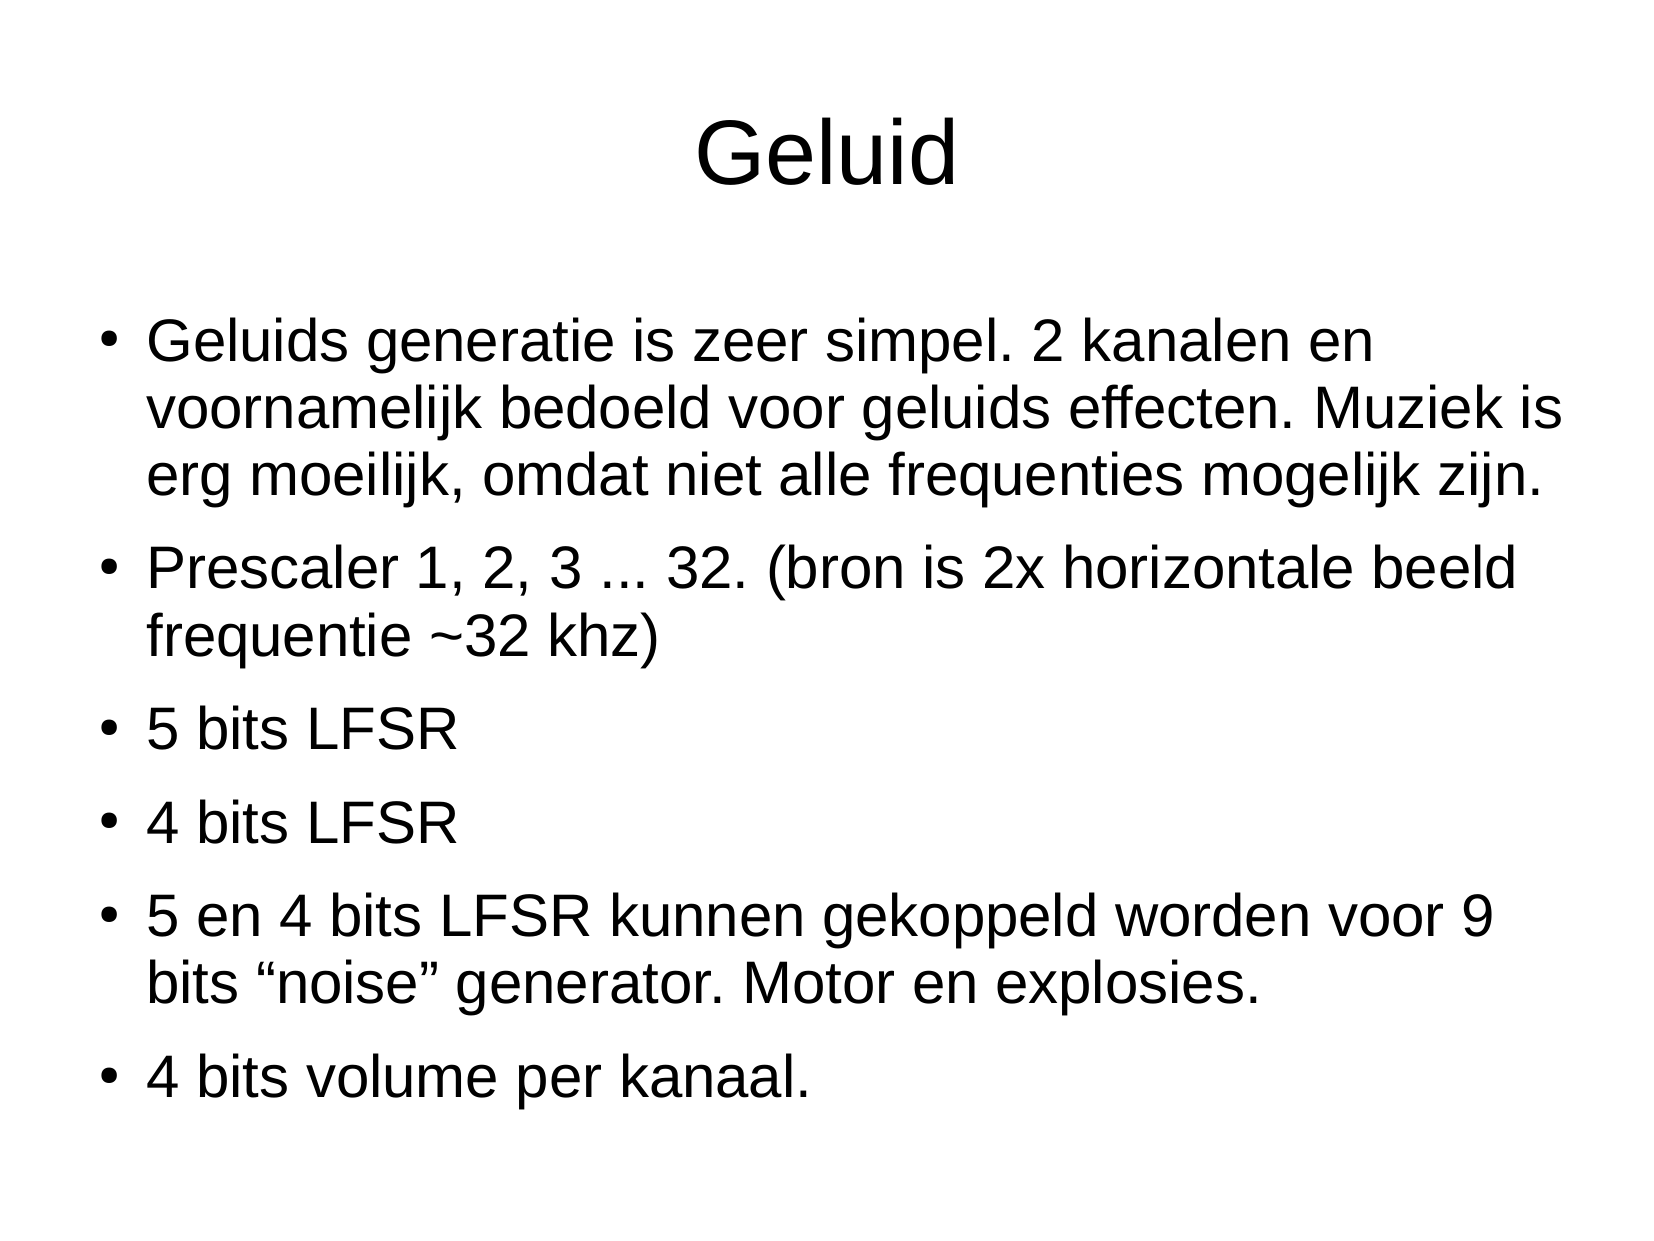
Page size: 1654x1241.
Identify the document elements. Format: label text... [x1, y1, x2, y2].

list Geluids generatie is zeer simpel. 2 kanalen en voornamelijk bedoeld voor geluids effecten. Muziek is erg moeilijk, omdat niet alle frequenties mogelijk zijn. Prescaler 1, 2, 3 ... 32. (bron is 2x horizontale beeld frequentie ~32 khz) 5 bits LFSR 4 bits LFSR 5 en 4 bits LFSR kunnen gekoppeld worden voor 9 bits “noise” generator. Motor en explosies. 4 bits volume per kanaal. [82, 307, 1571, 1170]
title Geluid [82, 49, 1571, 257]
